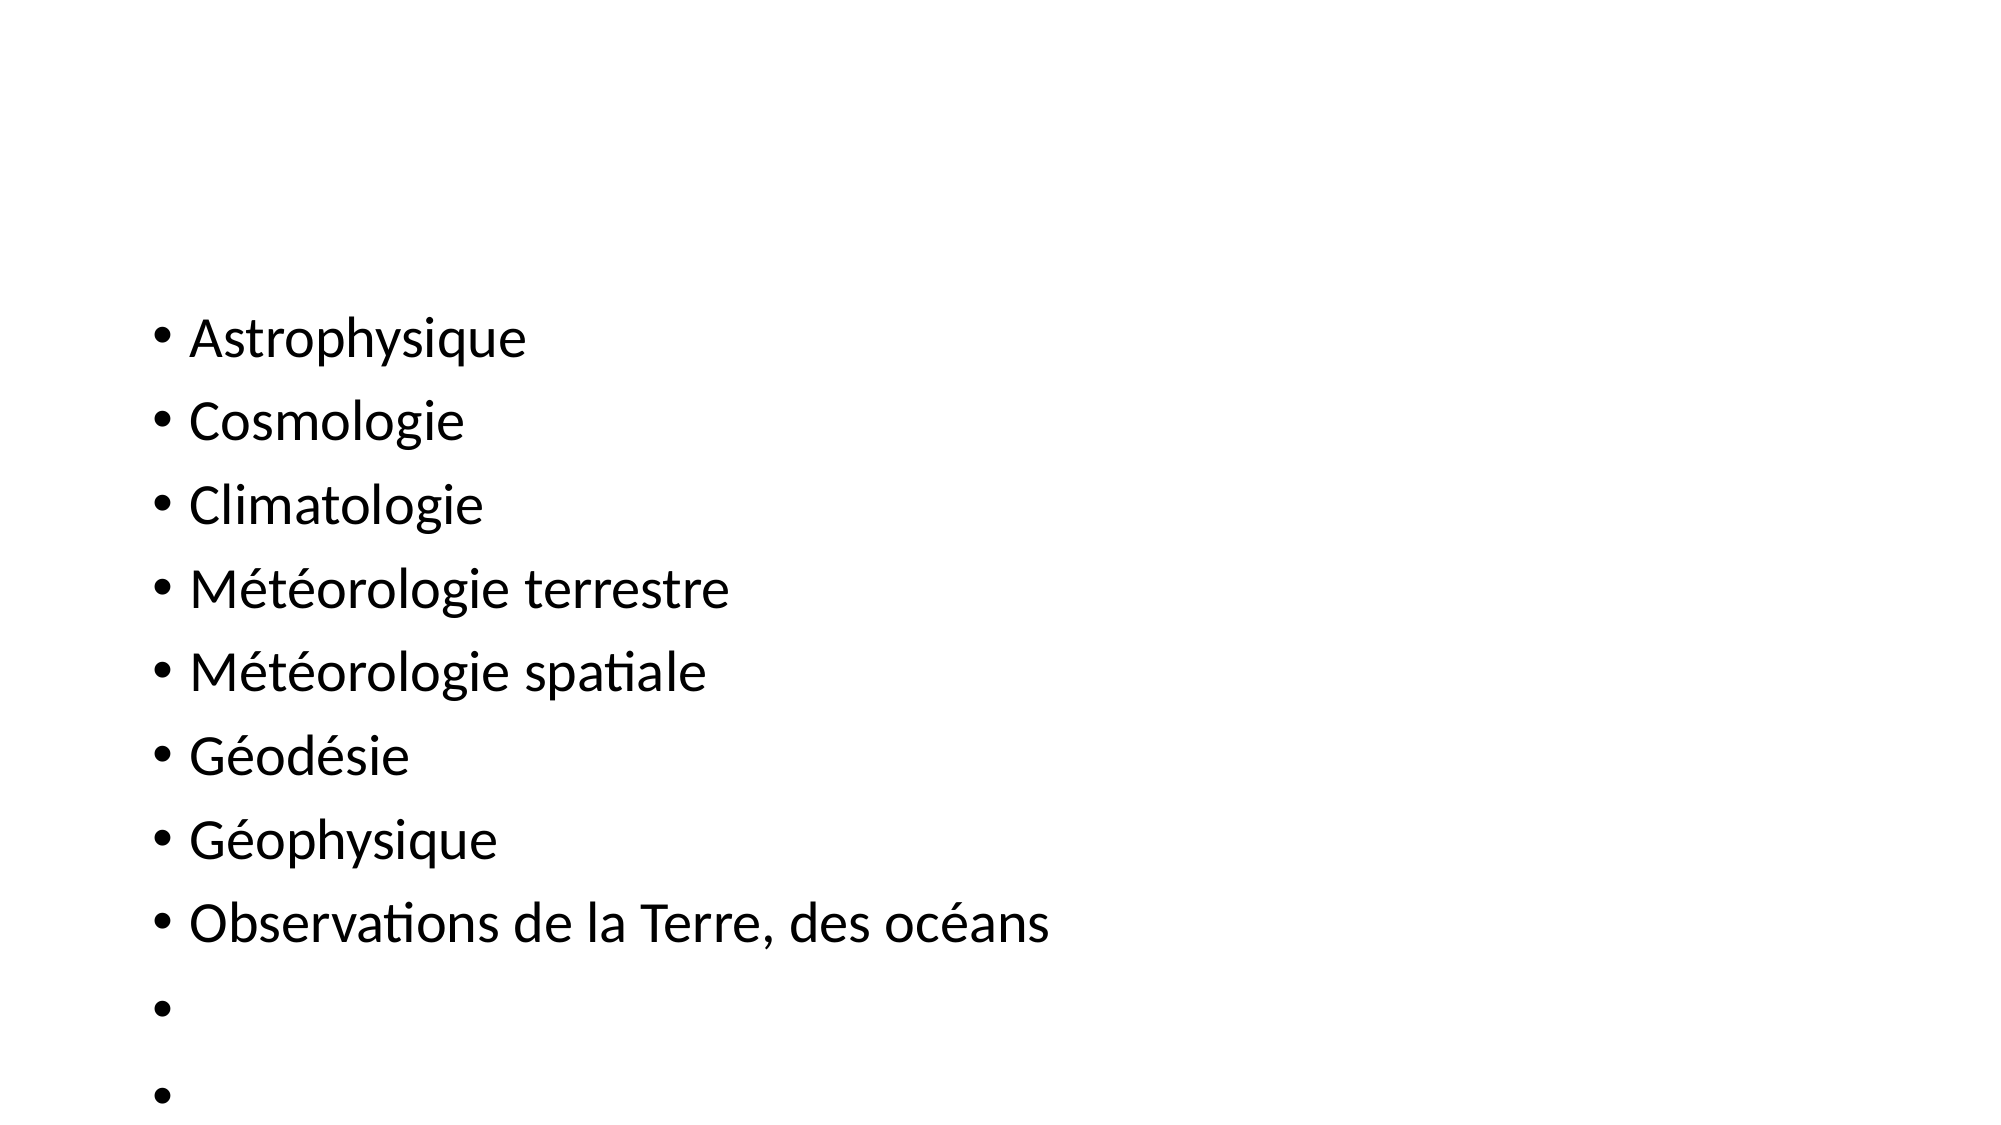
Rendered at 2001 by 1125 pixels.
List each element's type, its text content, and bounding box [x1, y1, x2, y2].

list Astrophysique Cosmologie Climatologie Météorologie terrestre Météorologie spatiale Géodésie Géophysique Observations de la Terre, des océans [137, 299, 1863, 1014]
